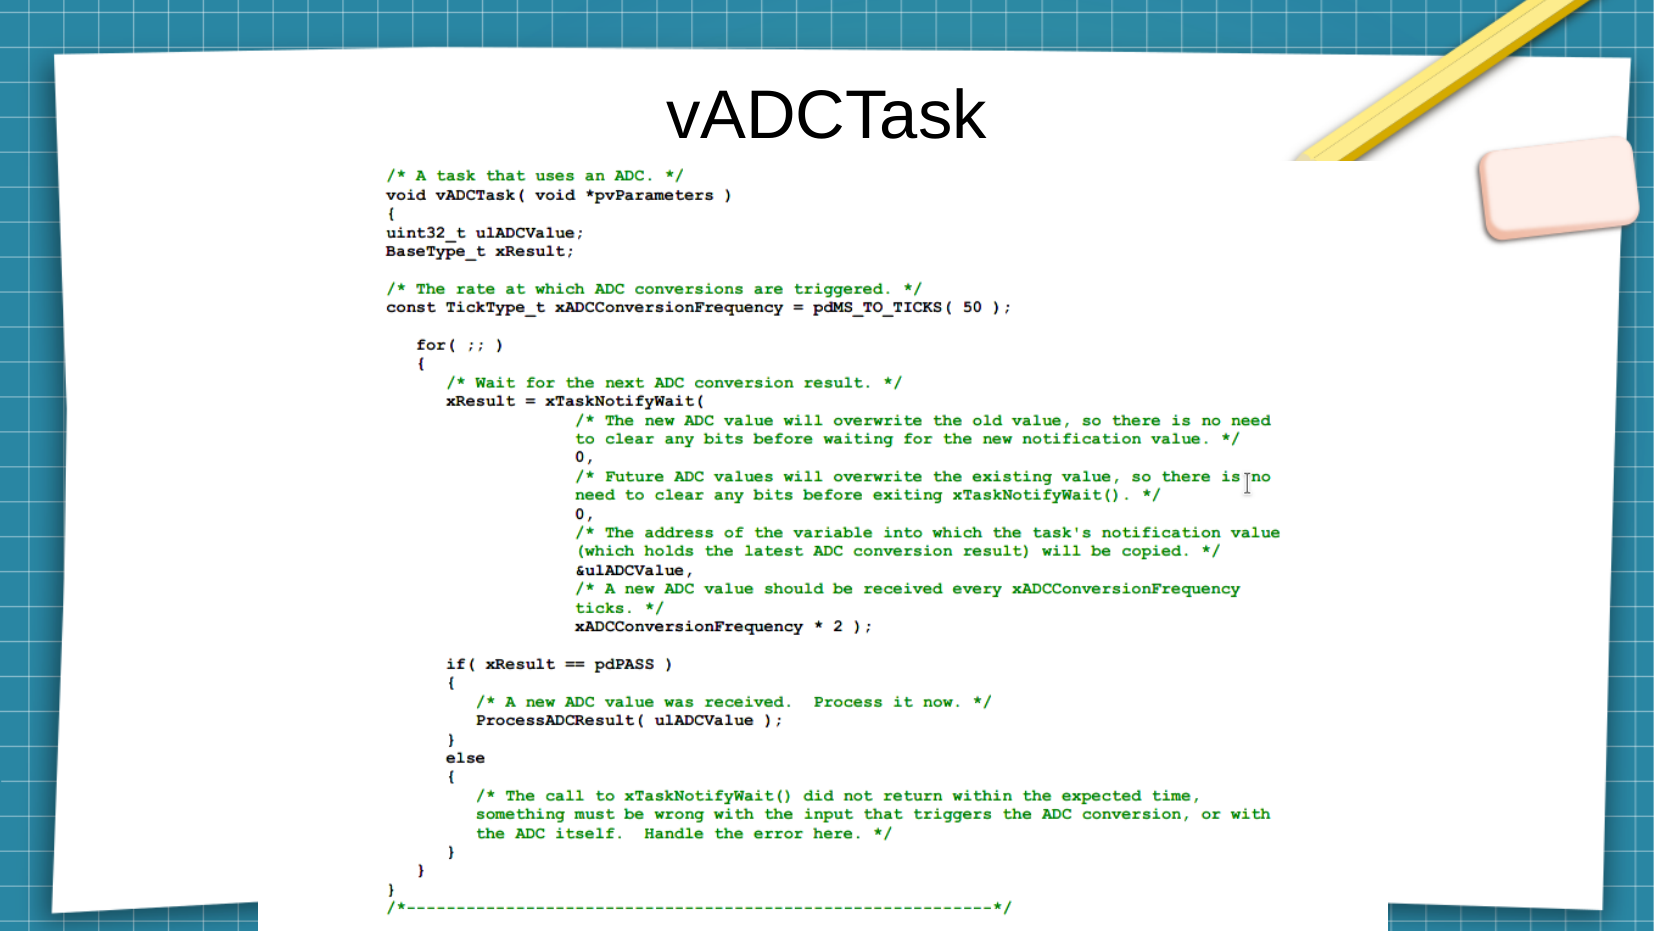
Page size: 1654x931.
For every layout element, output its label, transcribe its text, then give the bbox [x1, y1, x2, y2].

title vADCTask [82, 37, 1571, 193]
picture [0, 0, 1654, 931]
